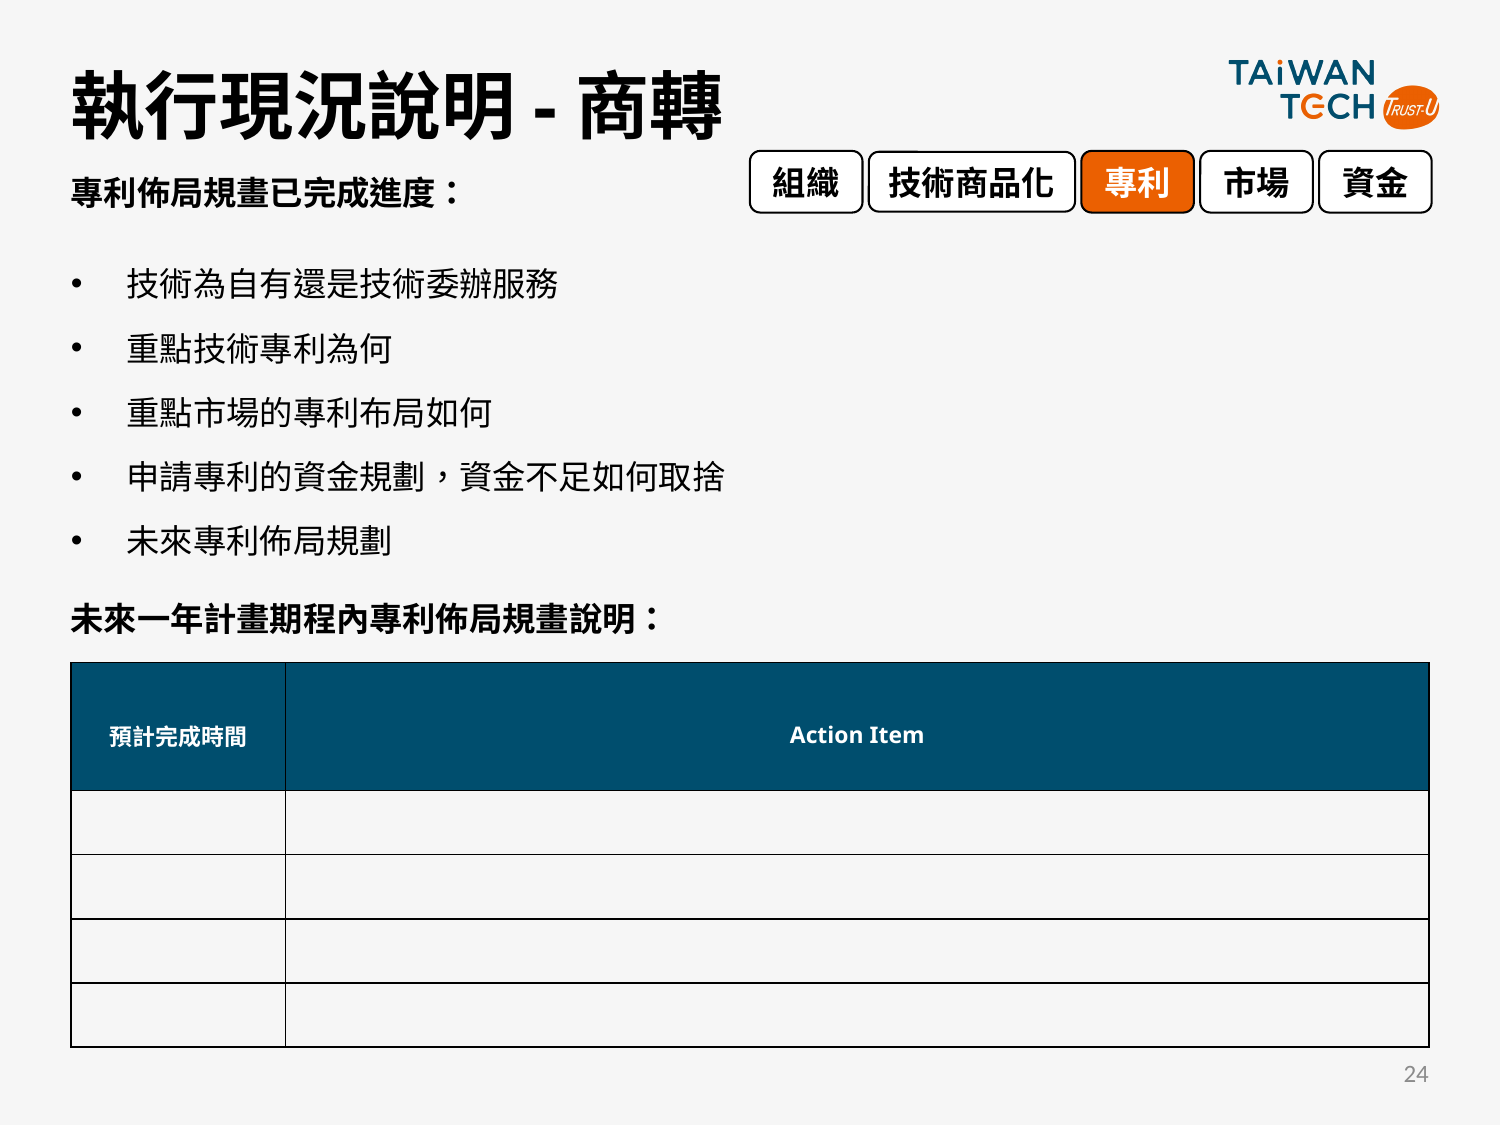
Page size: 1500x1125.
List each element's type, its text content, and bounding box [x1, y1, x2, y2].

table_cell [72, 791, 285, 854]
text_box 技術商品化 [868, 151, 1076, 164]
table_cell [72, 920, 285, 982]
table_header Action Item [286, 663, 1428, 790]
title 執行現況說明-商轉 [55, 33, 1444, 156]
table_cell [286, 984, 1428, 1046]
text_box 專利 [1081, 150, 1194, 164]
table_cell [72, 855, 285, 918]
table_cell [286, 920, 1428, 982]
text_box 未來一年計畫期程內專利佈局規畫說明： [55, 591, 1476, 646]
table_cell [72, 984, 285, 1046]
table_cell [286, 791, 1428, 854]
text_box 市場 [1200, 150, 1313, 164]
text_box 技術為自有還是技術委辦服務 重點技術專利為何 重點市場的專利布局如何 申請專利的資金規劃，資金不足如何取捨 未來專利佈局規劃 [55, 236, 1442, 563]
table_header 預計完成時間 [72, 663, 285, 790]
text_box 專利佈局規畫已完成進度： [55, 164, 1476, 220]
text_box 組織 [749, 150, 863, 164]
text_box 資金 [1319, 150, 1432, 164]
table_cell [286, 855, 1428, 918]
slide_number <編號> [1106, 1042, 1445, 1103]
